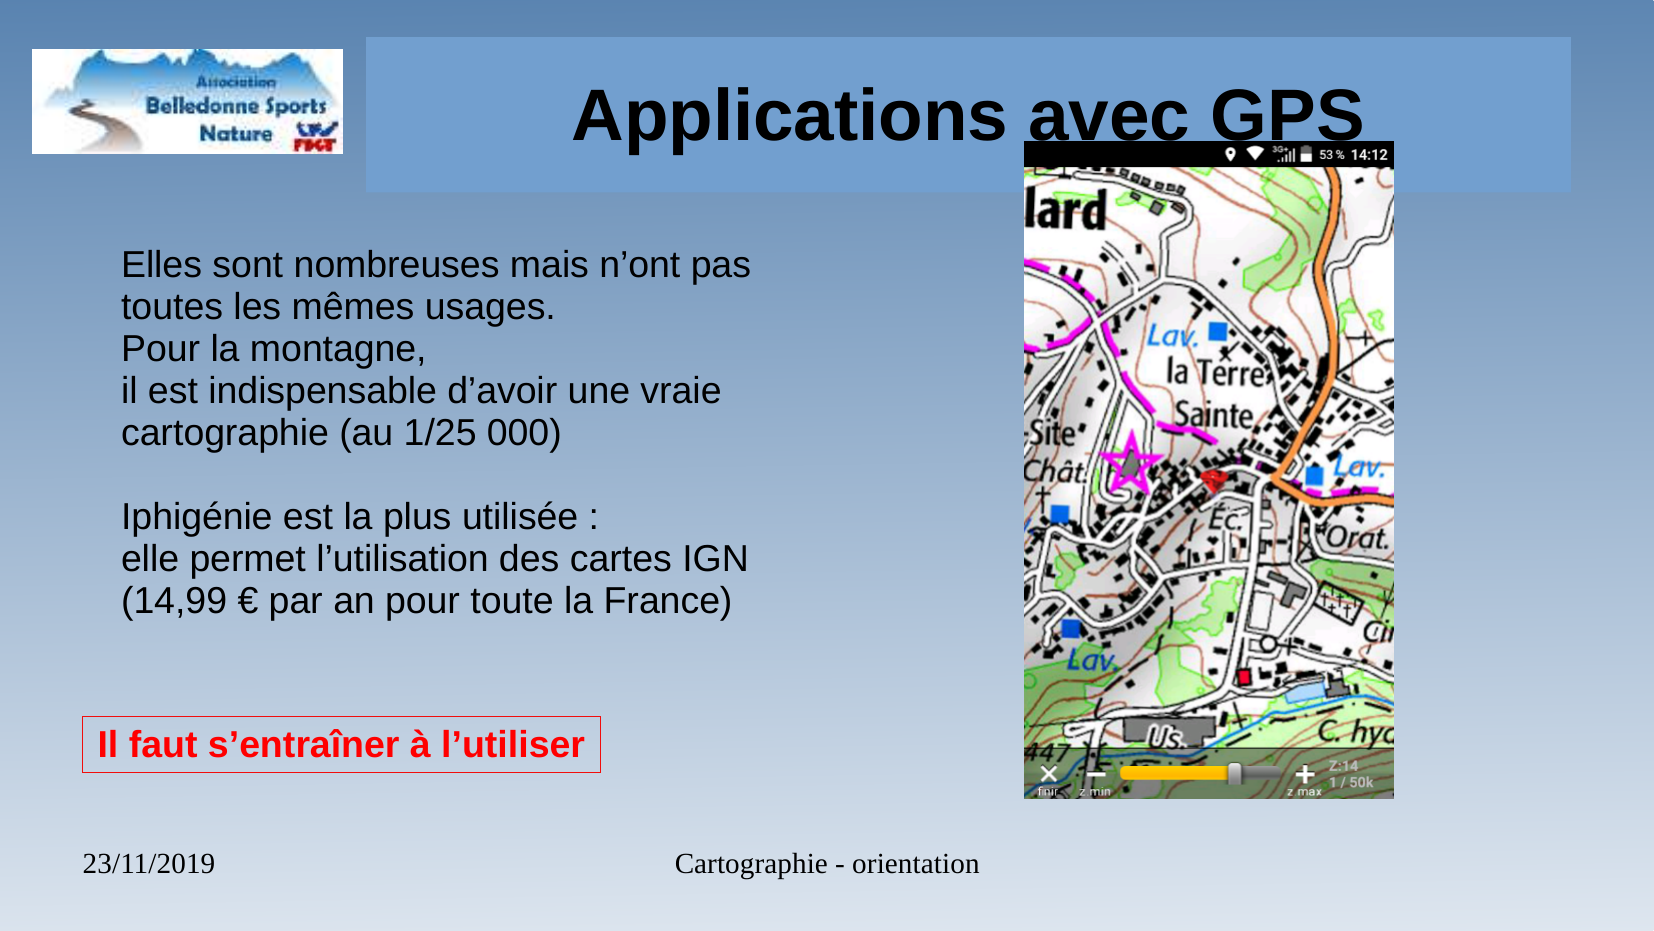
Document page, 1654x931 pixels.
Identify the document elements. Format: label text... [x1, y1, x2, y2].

picture [32, 49, 343, 154]
title Applications avec GPS [366, 37, 1571, 193]
text_box Il faut s’entraîner à l’utiliser [82, 716, 601, 773]
picture [1024, 141, 1394, 799]
text_box Elles sont nombreuses mais n’ont pas toutes les mêmes usages. Pour la montagne, il est indispensable d’avoir une vraie cartographie (au 1/25 000) Iphigénie est la plus utilisée : elle permet l’utilisation des cartes IGN (14,99 € par an pour toute la France) [106, 236, 777, 629]
